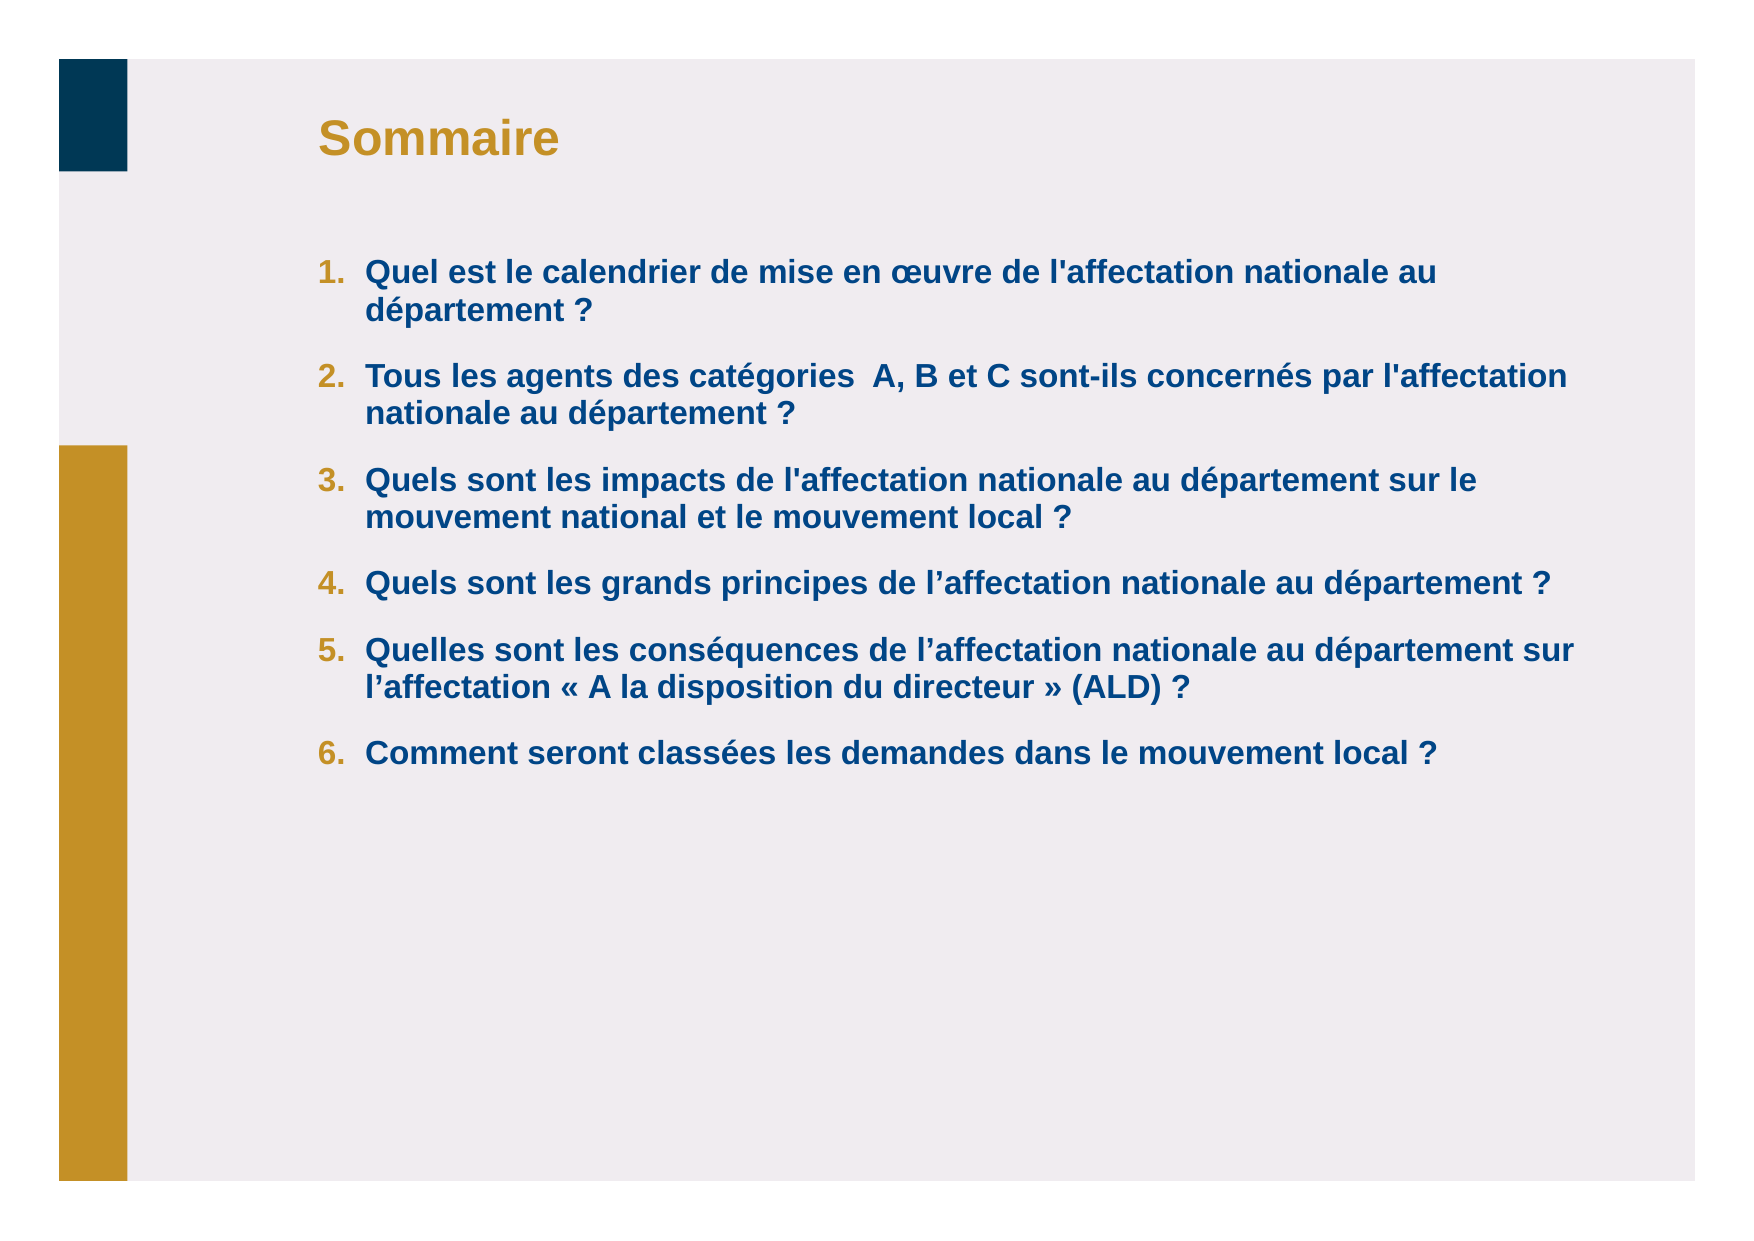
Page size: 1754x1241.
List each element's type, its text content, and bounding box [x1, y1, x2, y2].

list Quel est le calendrier de mise en œuvre de l'affectation nationale au département ? Tous les agents des catégories A, B et C sont-ils concernés par l'affectation nationale au département ? Quels sont les impacts de l'affectation nationale au département sur le mouvement national et le mouvement local ? Quels sont les grands principes de l’affectation nationale au département ? Quelles sont les conséquences de l’affectation nationale au département sur l’affectation « A la disposition du directeur » (ALD) ? Comment seront classées les demandes dans le mouvement local ? [318, 253, 1595, 875]
title Sommaire [318, 84, 1580, 195]
